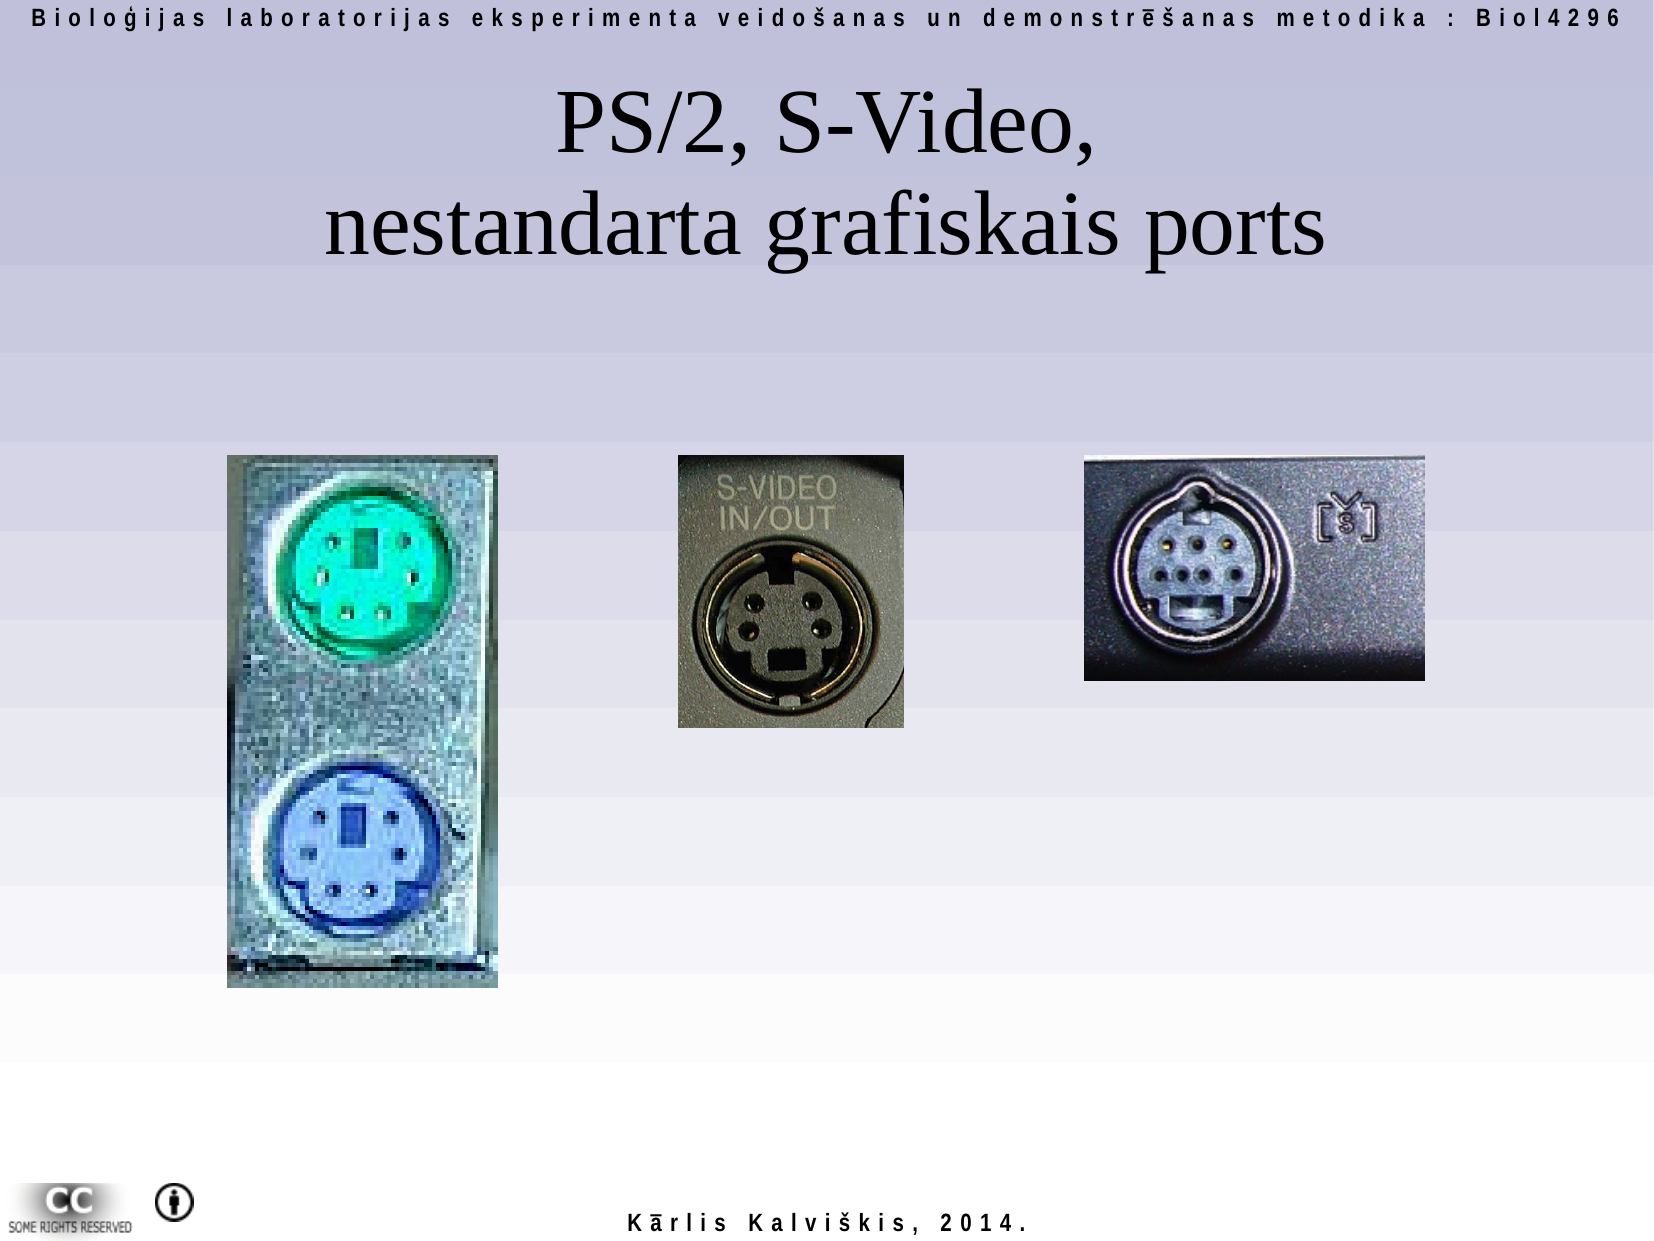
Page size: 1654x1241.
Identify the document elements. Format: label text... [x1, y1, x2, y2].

picture [0, 0, 1654, 1241]
title PS/2, S-Video, nestandarta grafiskais ports [29, 49, 1625, 296]
